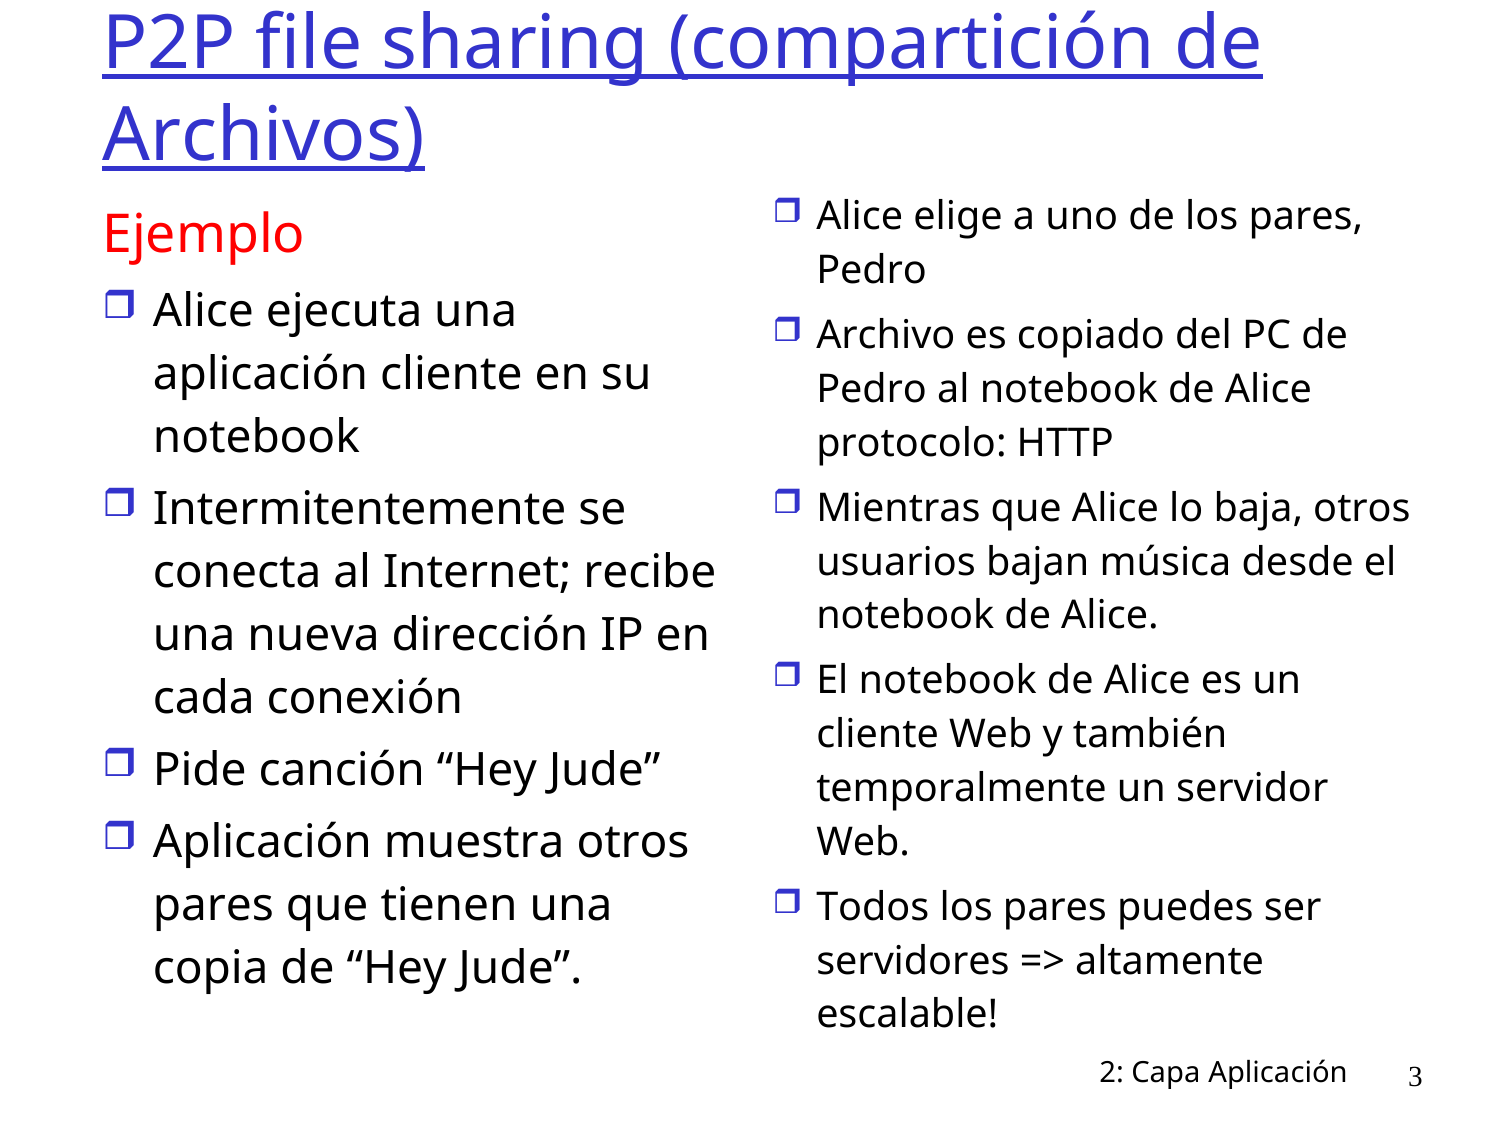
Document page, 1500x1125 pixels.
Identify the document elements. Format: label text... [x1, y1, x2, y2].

title P2P file sharing (compartición de Archivos) [87, 0, 1426, 178]
list Alice elige a uno de los pares, Pedro Archivo es copiado del PC de Pedro al notebook de Alice protocolo: HTTP Mientras que Alice lo baja, otros usuarios bajan música desde el notebook de Alice. El notebook de Alice es un cliente Web y también temporalmente un servidor Web. Todos los pares puedes ser servidores => altamente escalable! [772, 187, 1426, 1051]
list Ejemplo Alice ejecuta una aplicación cliente en su notebook Intermitentemente se conecta al Internet; recibe una nueva dirección IP en cada conexión Pide canción “Hey Jude” Aplicación muestra otros pares que tienen una copia de “Hey Jude”. [87, 187, 741, 1051]
